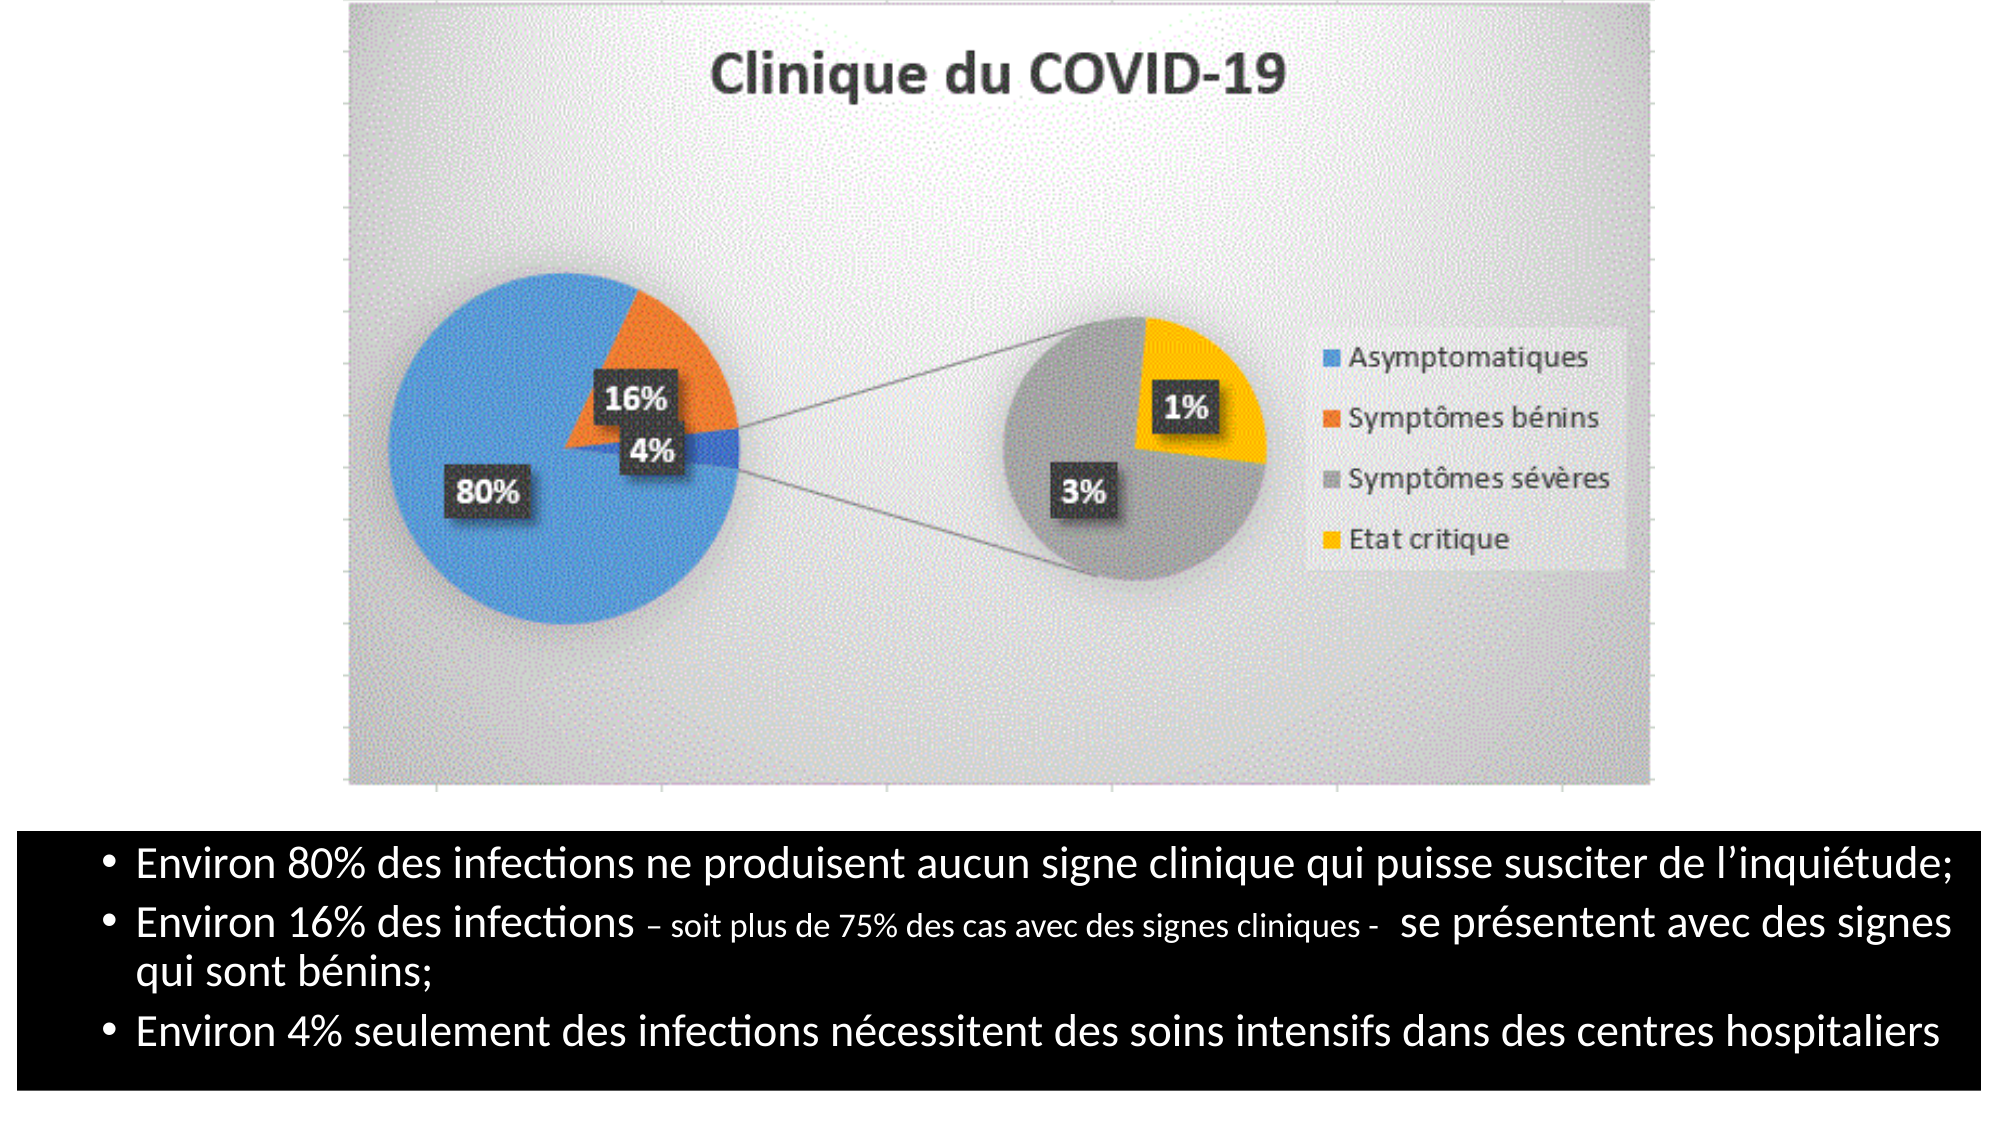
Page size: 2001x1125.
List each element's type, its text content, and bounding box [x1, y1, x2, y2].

picture [343, 0, 1655, 792]
list Environ 80% des infections ne produisent aucun signe clinique qui puisse susciter de l’inquiétude; Environ 16% des infections – soit plus de 75% des cas avec des signes cliniques - se présentent avec des signes qui sont bénins; Environ 4% seulement des infections nécessitent des soins intensifs dans des centres hospitaliers [17, 831, 1981, 1091]
